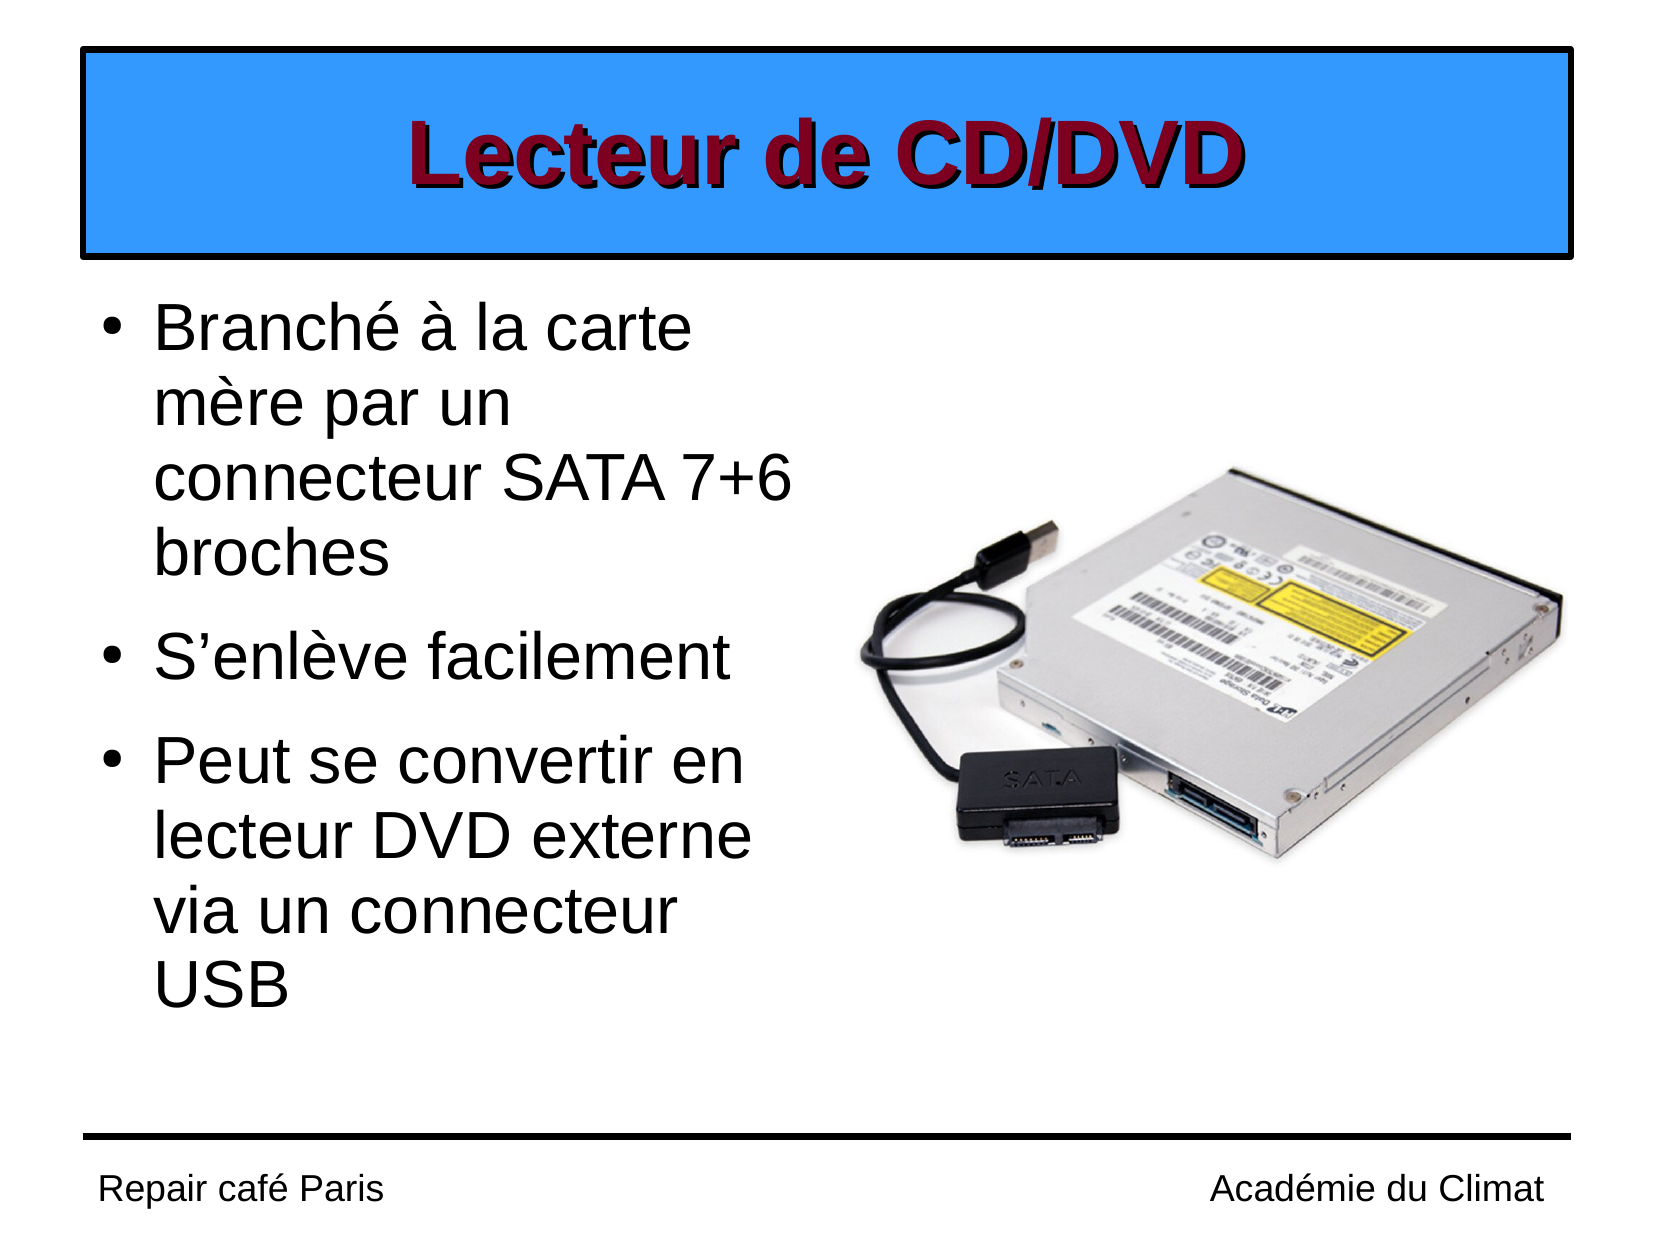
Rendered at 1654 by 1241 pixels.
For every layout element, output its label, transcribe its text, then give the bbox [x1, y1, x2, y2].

list Branché à la carte mère par un connecteur SATA 7+6 broches S’enlève facilement Peut se convertir en lecteur DVD externe via un connecteur USB [82, 290, 809, 1023]
picture [848, 290, 1568, 1010]
text_box Repair café Paris Académie du Climat [82, 1160, 1571, 1217]
title Lecteur de CD/DVD [82, 49, 1571, 257]
